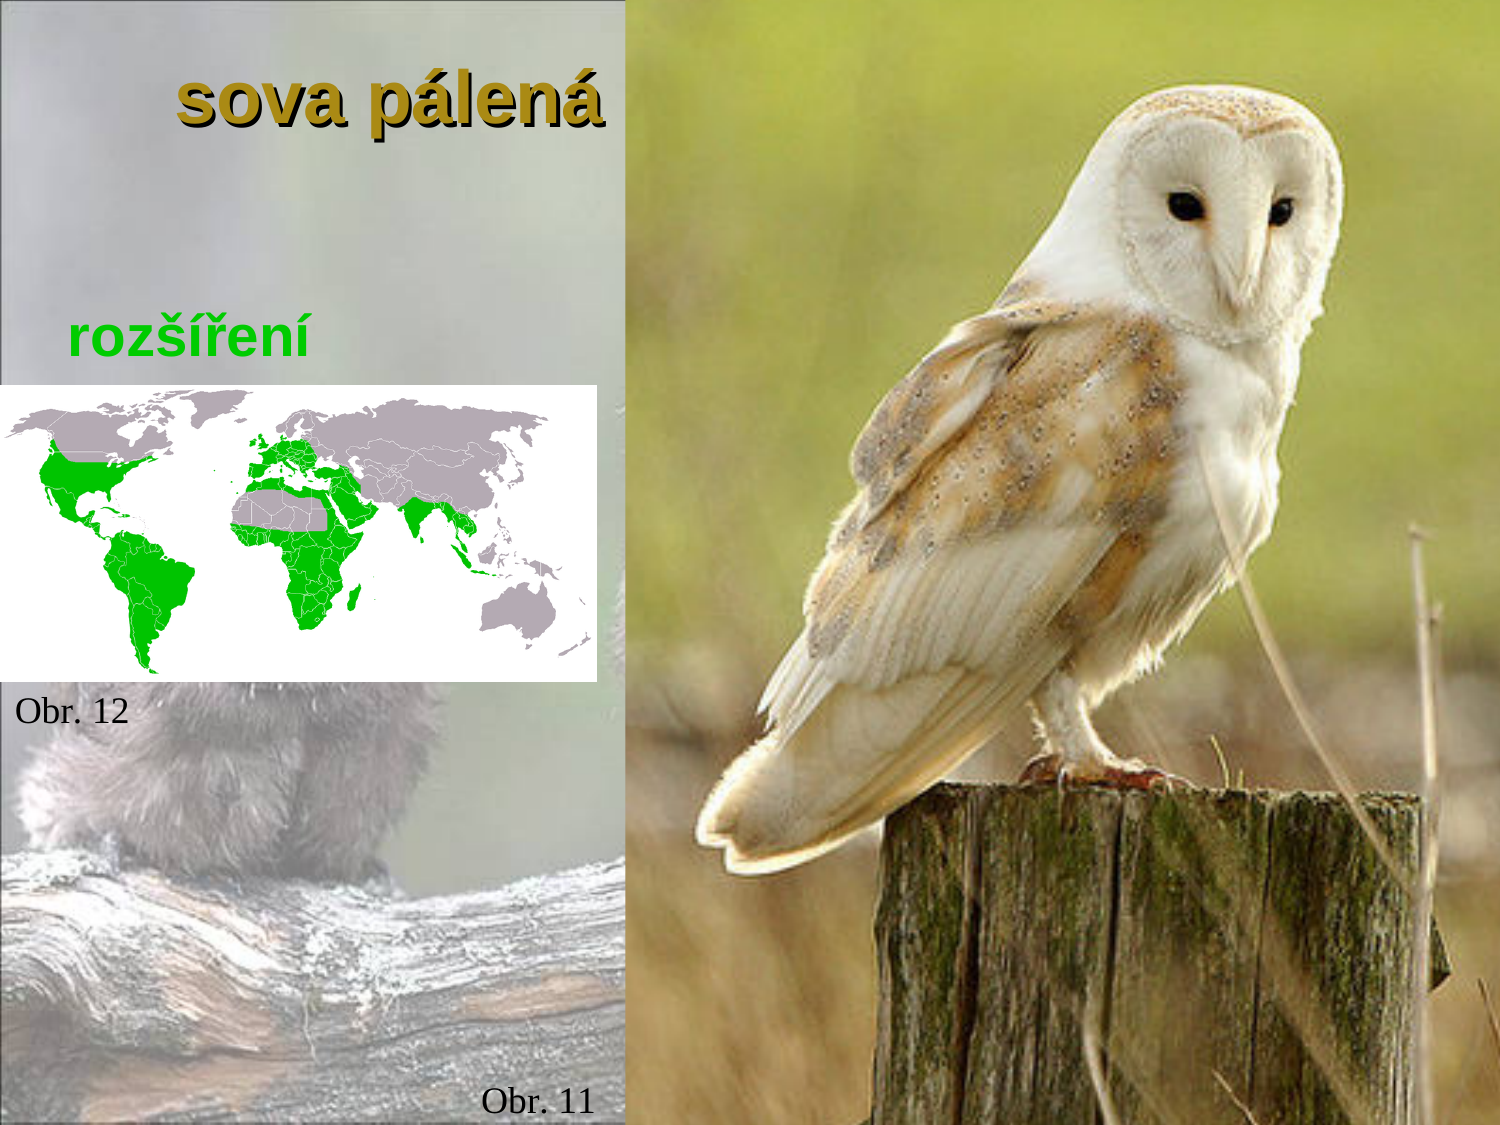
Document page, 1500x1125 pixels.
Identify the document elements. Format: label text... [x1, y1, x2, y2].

picture [0, 0, 1500, 1125]
title sova pálená [159, 0, 625, 188]
text_box Obr. 12 [0, 678, 160, 740]
text_box rozšíření [53, 290, 467, 377]
text_box Obr. 11 [466, 1068, 621, 1125]
